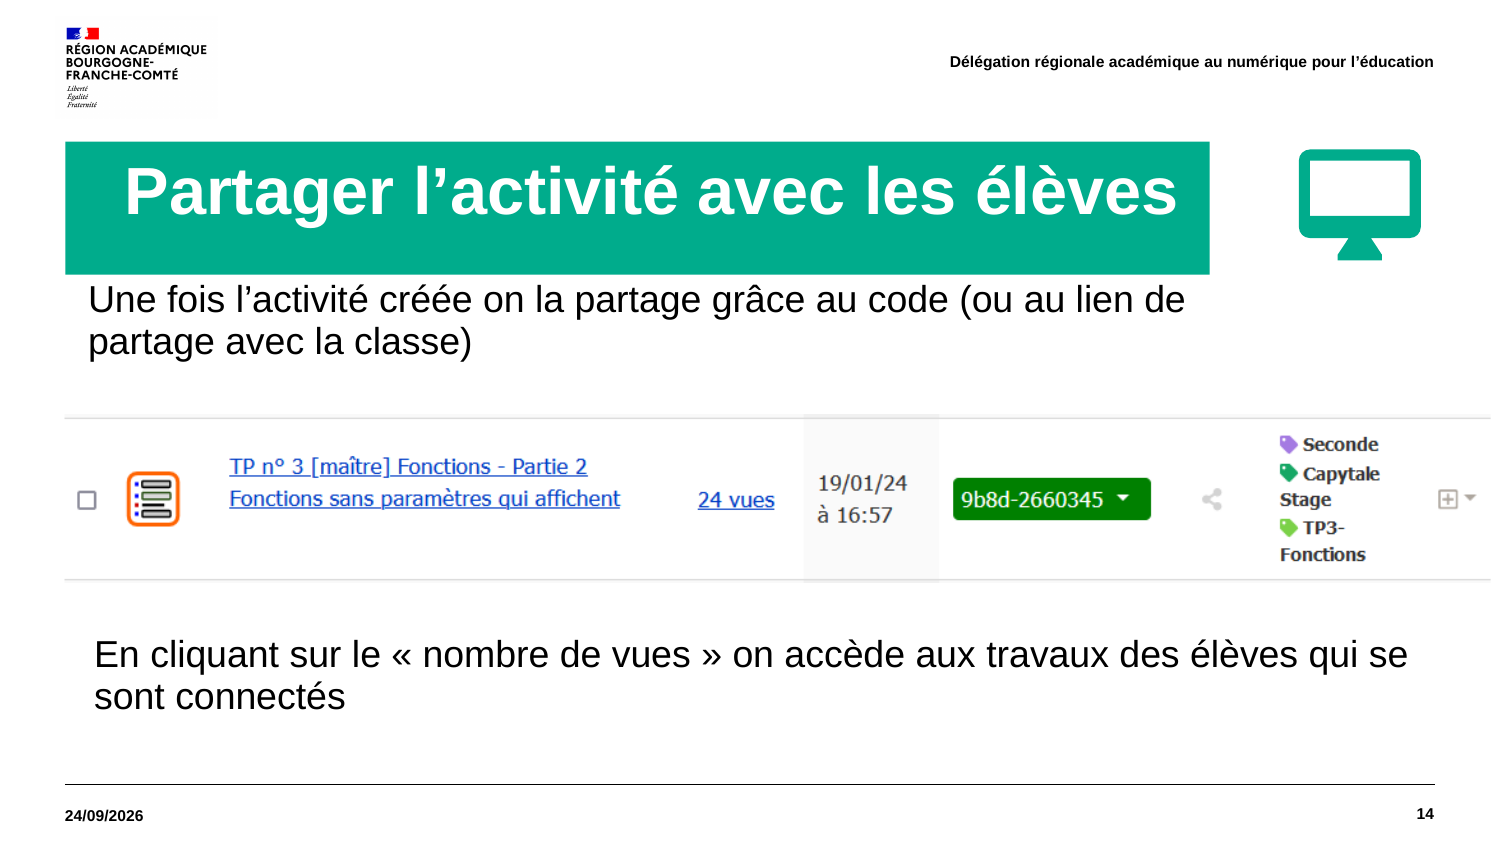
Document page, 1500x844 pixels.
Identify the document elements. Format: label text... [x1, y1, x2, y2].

picture [34, 414, 1500, 583]
text_box 14/02/2024 [64, 786, 245, 843]
text_box <numéro> [1213, 784, 1435, 843]
picture [55, 16, 218, 119]
text_box En cliquant sur le « nombre de vues » on accède aux travaux des élèves qui se sont connectés [79, 625, 1480, 725]
text_box Partager l’activité avec les élèves [65, 141, 1210, 275]
text_box Une fois l’activité créée on la partage grâce au code (ou au lien de partage avec la classe) [73, 271, 1304, 370]
text_box Délégation régionale académique au numérique pour l’éducation [470, 32, 1435, 91]
